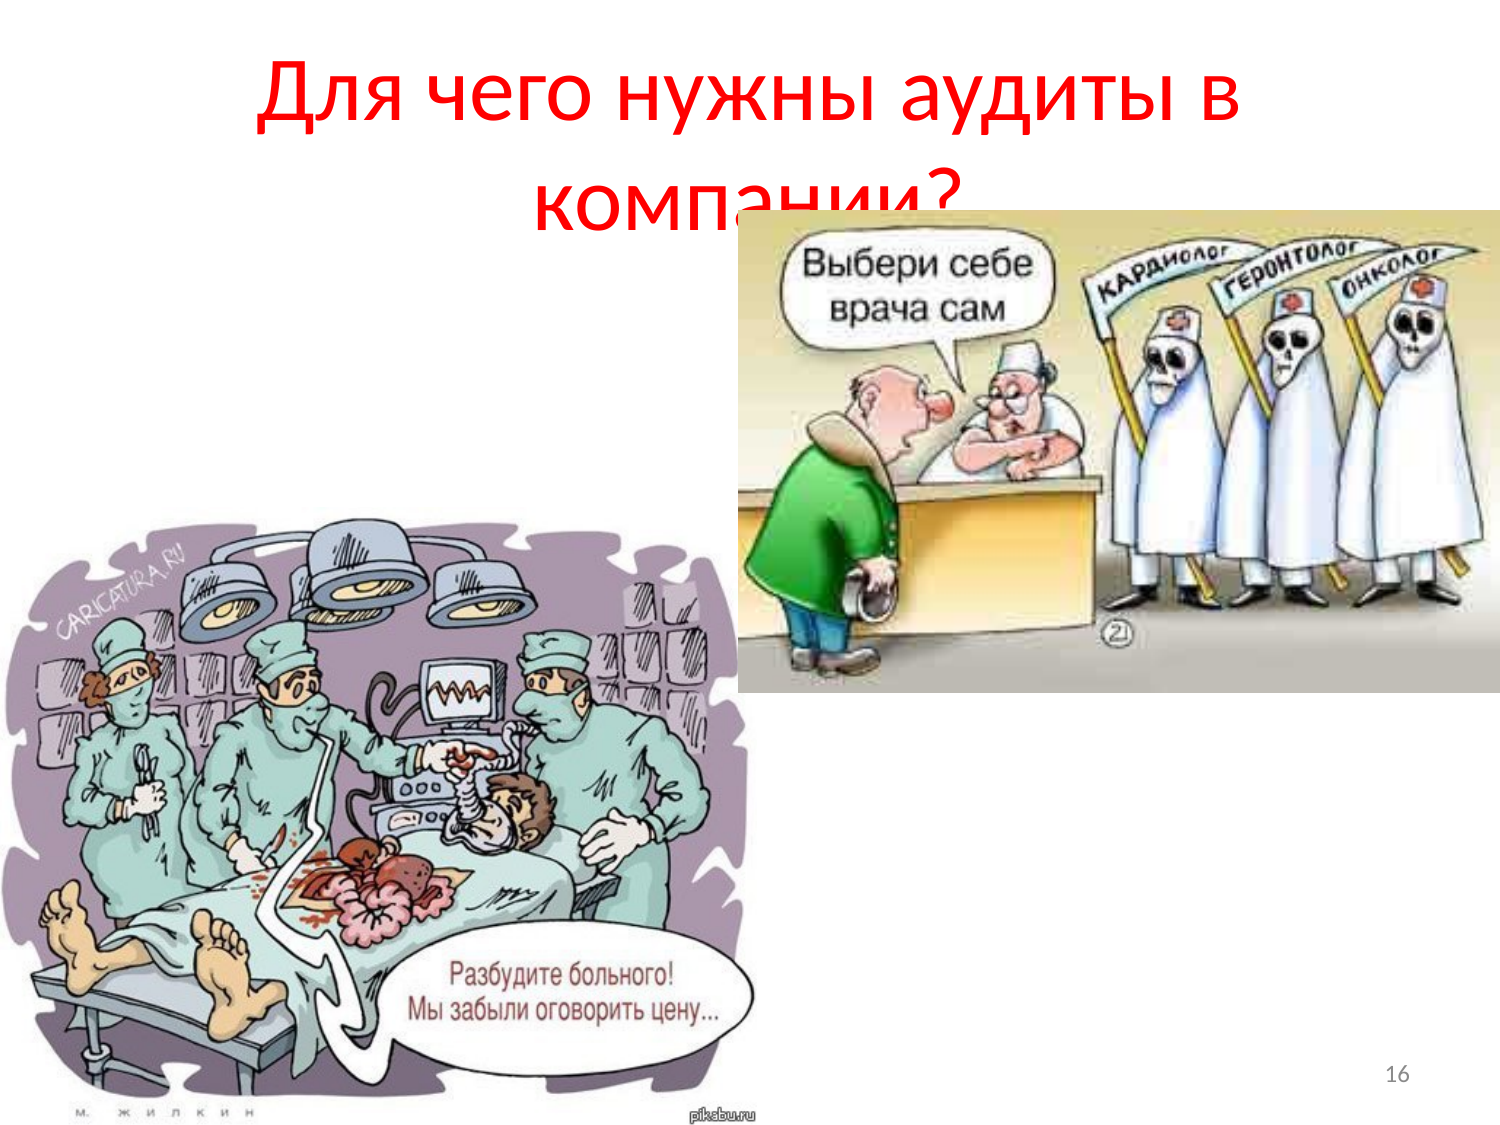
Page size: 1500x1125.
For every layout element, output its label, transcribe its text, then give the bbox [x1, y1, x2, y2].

text_box <номер> [1074, 1042, 1425, 1103]
text_box Для чего нужны аудиты в компании? [75, 45, 1425, 233]
picture [0, 210, 1500, 1125]
